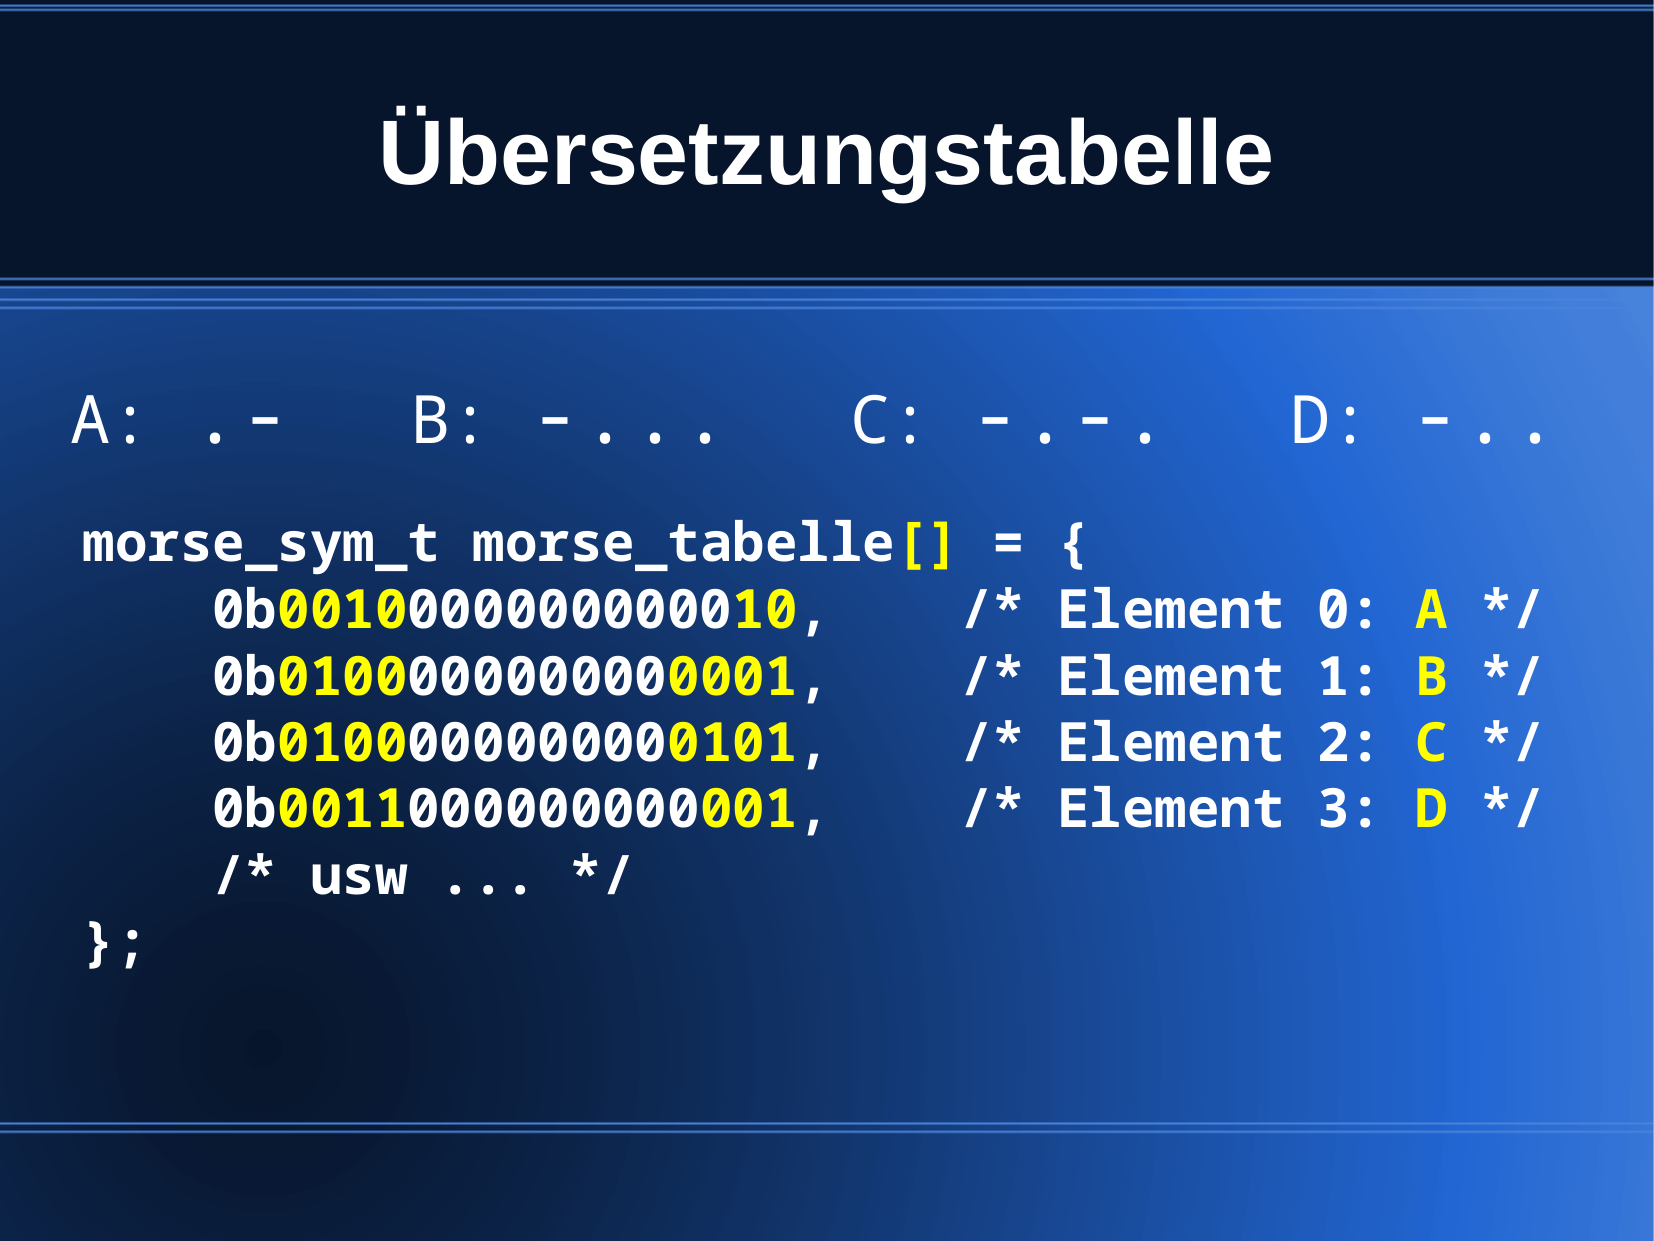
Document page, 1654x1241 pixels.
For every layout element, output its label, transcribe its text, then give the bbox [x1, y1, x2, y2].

picture [0, 0, 1654, 1241]
list A: .- B: -... C: -.-. D: -.. [70, 354, 1601, 461]
list morse_sym_t morse_tabelle[] = { 0b0010000000000010, /* Element 0: A */ 0b0100000000000001, /* Element 1: B */ 0b0100000000000101, /* Element 2: C */ 0b0011000000000001, /* Element 3: D */ /* usw ... */ }; [82, 532, 1571, 968]
title Übersetzungstabelle [82, 49, 1571, 257]
